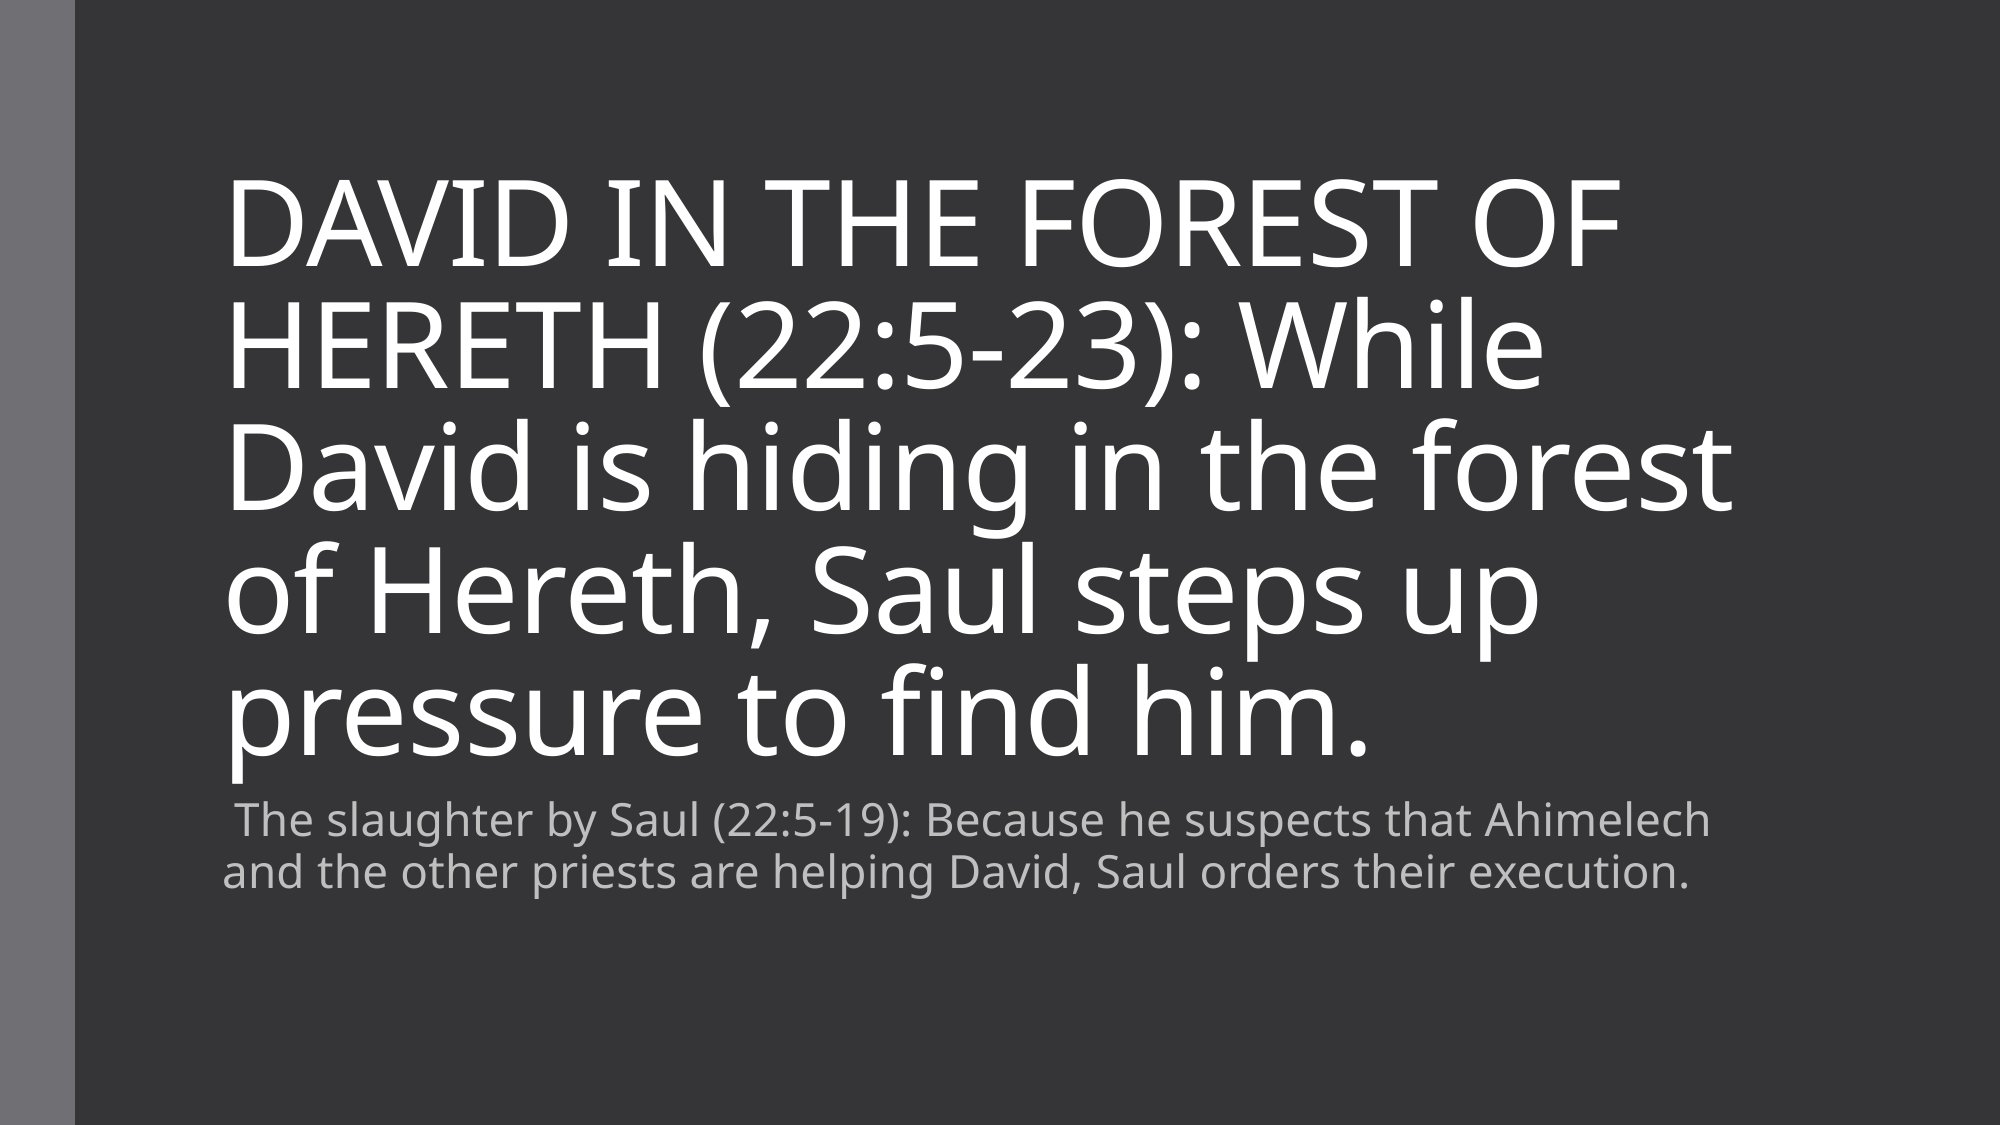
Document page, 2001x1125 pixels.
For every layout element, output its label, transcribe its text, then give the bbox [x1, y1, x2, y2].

subtitle The slaughter by Saul (22:5-19): Because he suspects that Ahimelech and the other priests are helping David, Saul orders their execution. [206, 787, 1752, 1066]
title DAVID IN THE FOREST OF HERETH (22:5-23): While David is hiding in the forest of Hereth, Saul steps up pressure to find him. [206, 124, 1752, 787]
